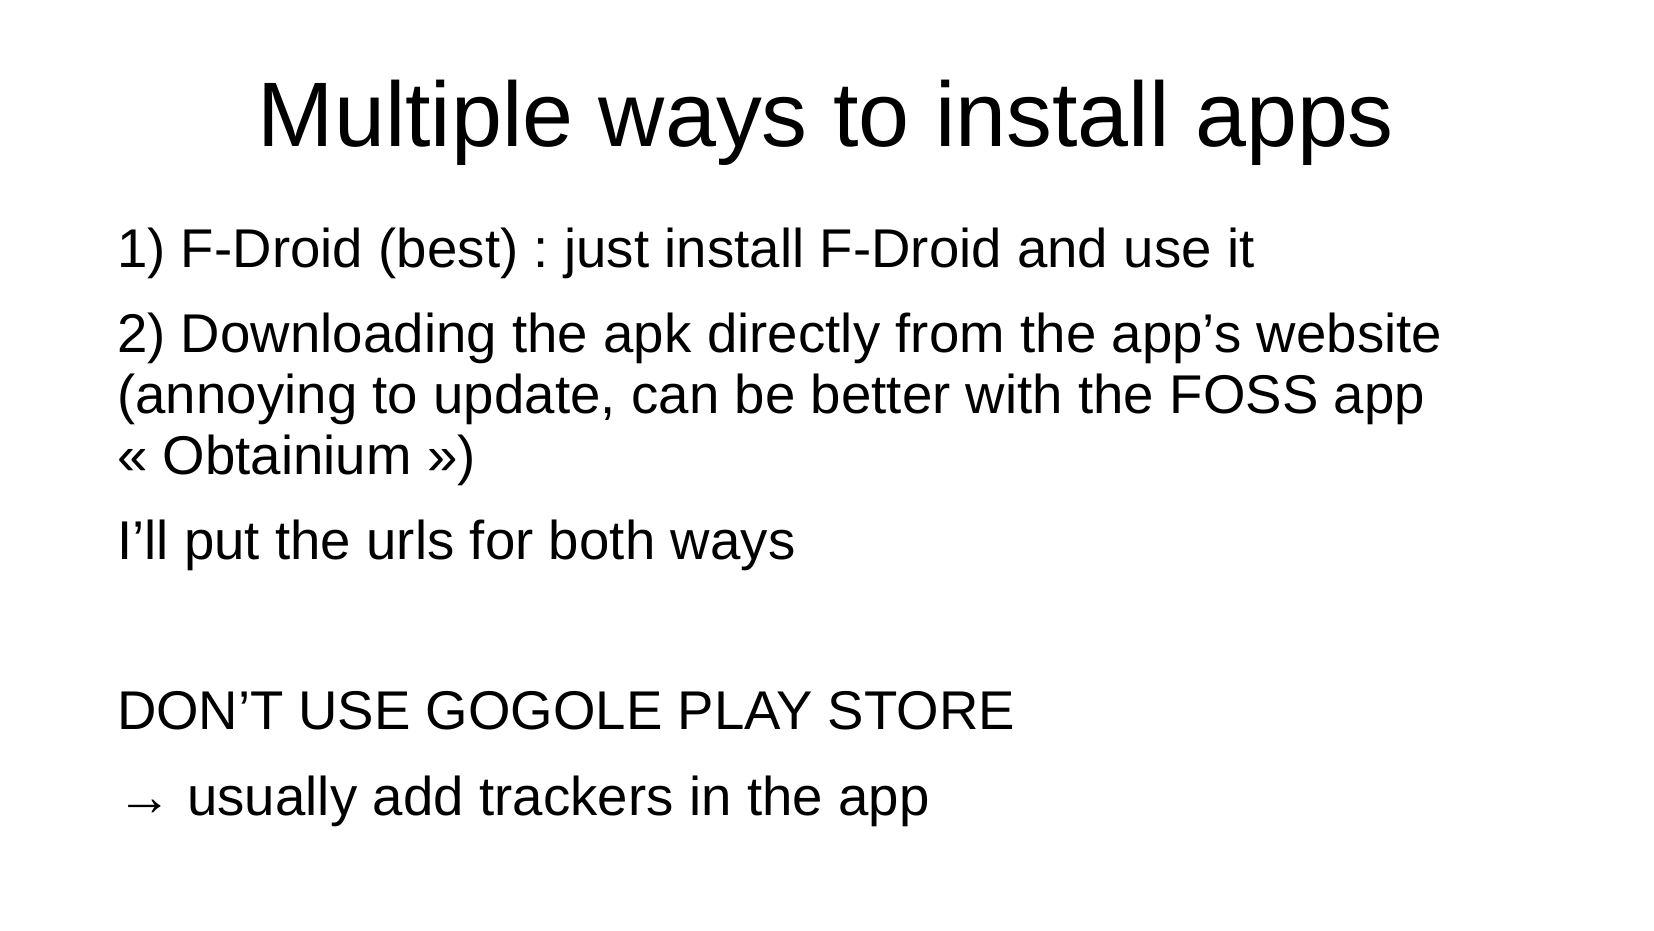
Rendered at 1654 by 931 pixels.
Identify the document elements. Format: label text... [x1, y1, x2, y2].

title Multiple ways to install apps [82, 37, 1571, 193]
list 1) F-Droid (best) : just install F-Droid and use it 2) Downloading the apk directly from the app’s website (annoying to update, can be better with the FOSS app « Obtainium ») I’ll put the urls for both ways DON’T USE GOGOLE PLAY STORE → usually add trackers in the app [59, 217, 1625, 827]
